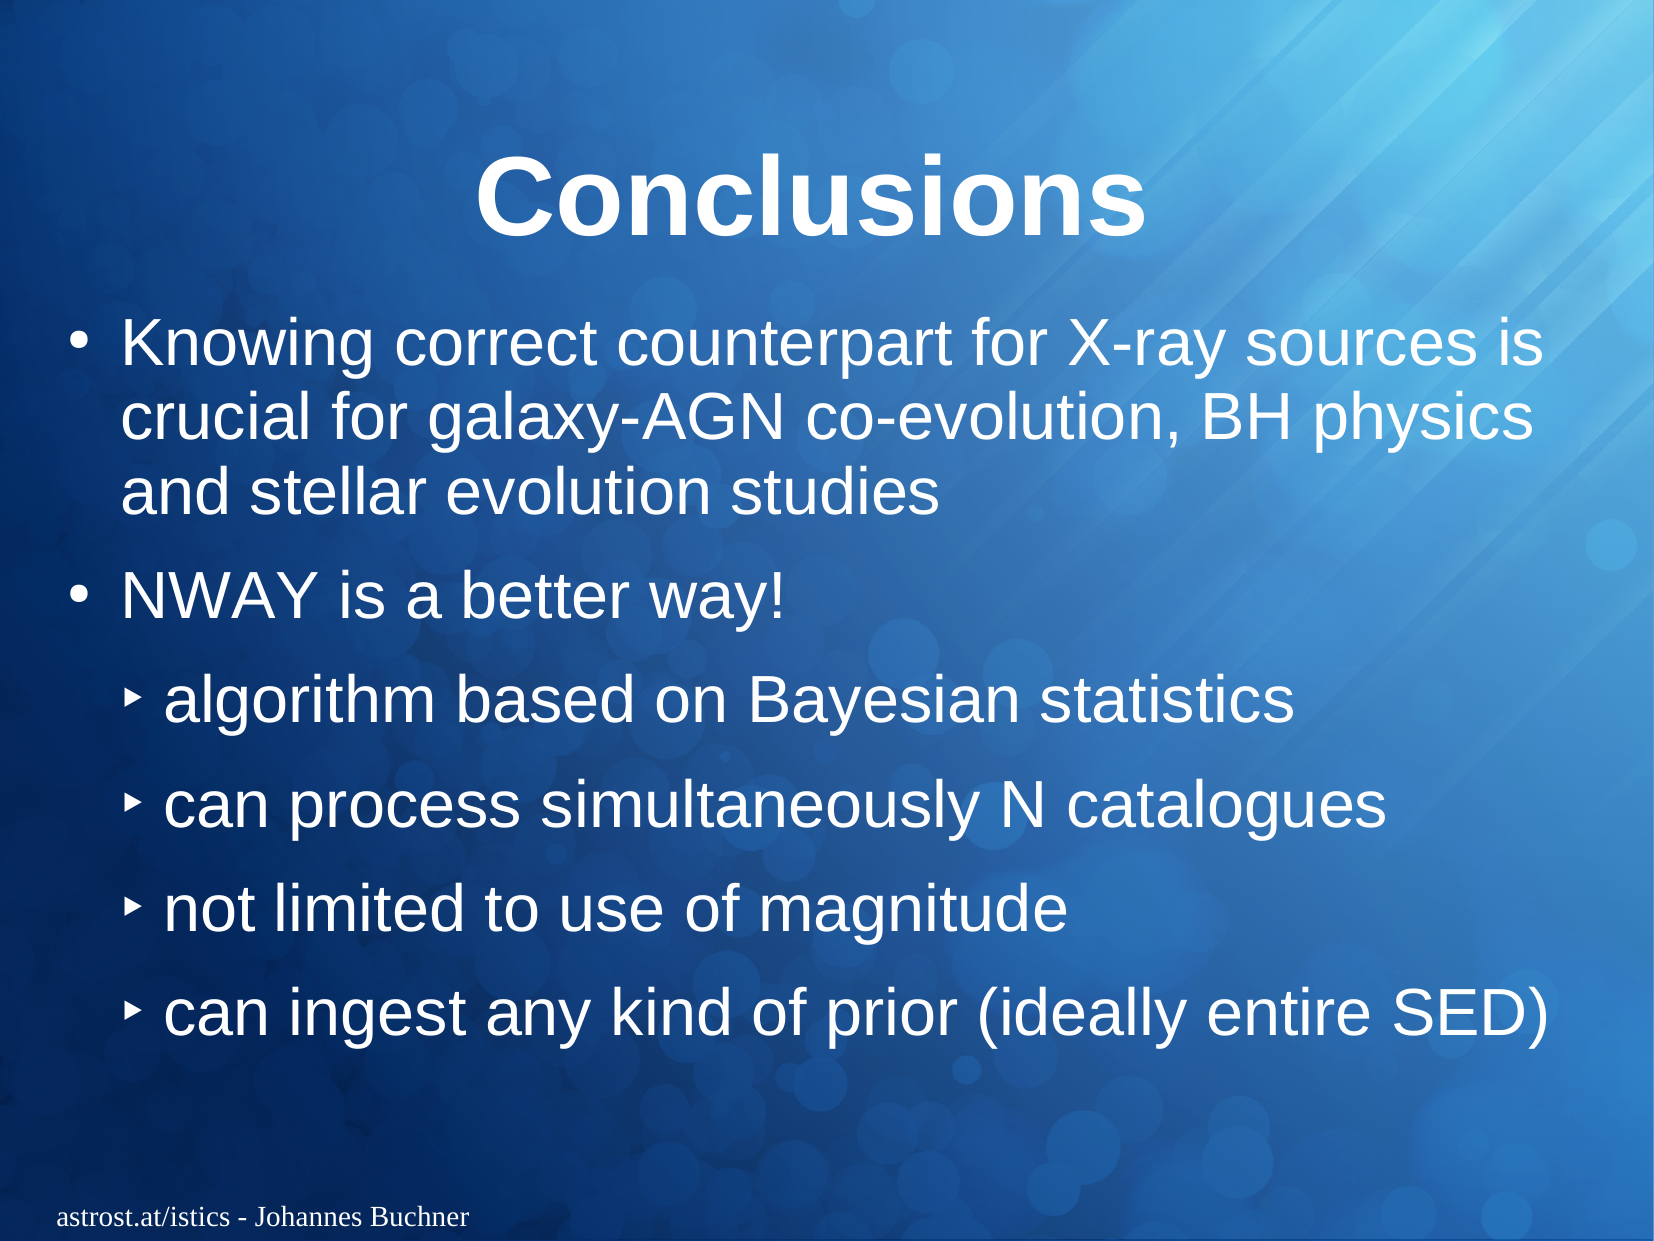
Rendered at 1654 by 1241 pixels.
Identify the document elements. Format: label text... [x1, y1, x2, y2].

picture [0, 0, 1654, 1241]
list Knowing correct counterpart for X-ray sources is crucial for galaxy-AGN co-evolution, BH physics and stellar evolution studies NWAY is a better way! ‣ algorithm based on Bayesian statistics ‣ can process simultaneously N catalogues ‣ not limited to use of magnitude ‣ can ingest any kind of prior (ideally entire SED) [49, 304, 1625, 1163]
title Conclusions [118, 112, 1506, 281]
